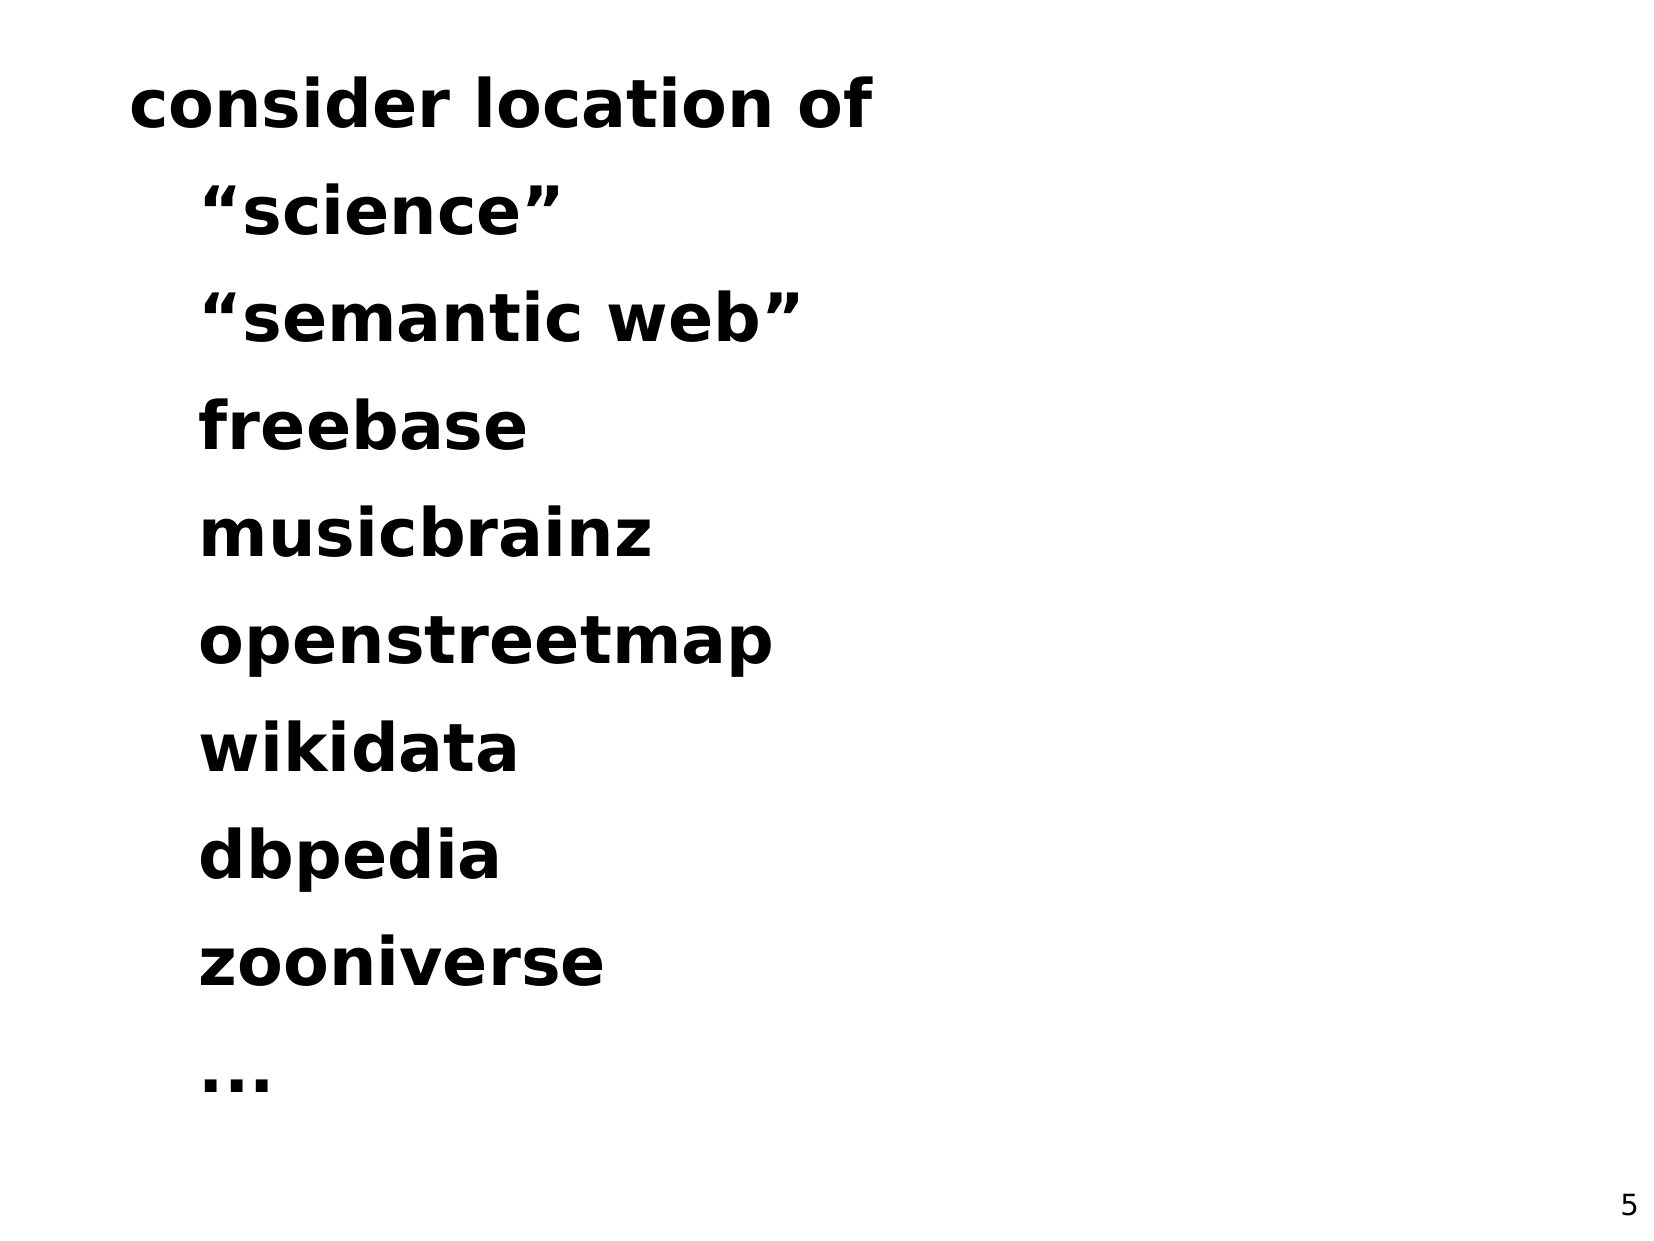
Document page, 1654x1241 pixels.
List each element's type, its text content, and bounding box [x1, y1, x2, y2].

list consider location of “science” “semantic web” freebase musicbrainz openstreetmap wikidata dbpedia zooniverse ... [82, 65, 1571, 1217]
